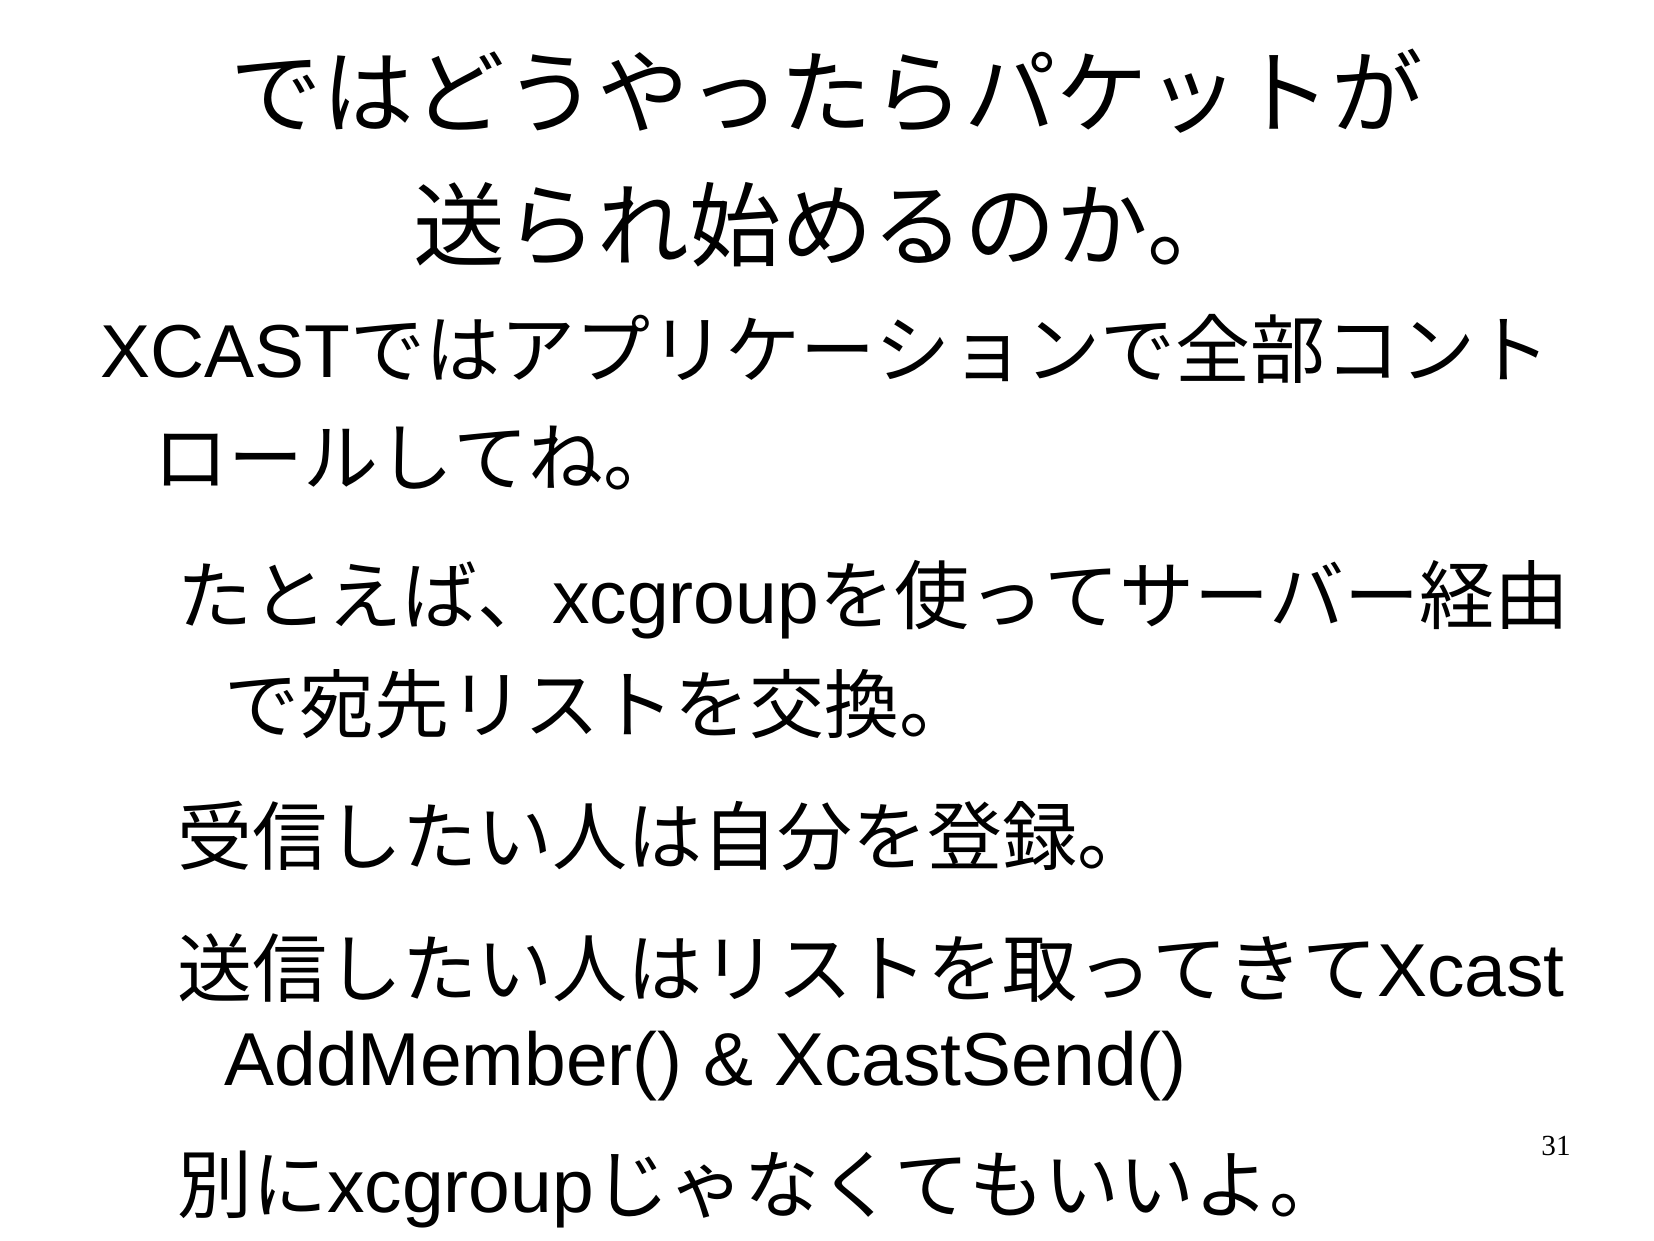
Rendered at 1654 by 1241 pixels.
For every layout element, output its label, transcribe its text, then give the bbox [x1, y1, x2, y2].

title ではどうやったらパケットが 送られ始めるのか。 [82, 49, 1571, 257]
list XCASTではアプリケーションで全部コントロールしてね。 たとえば、xcgroupを使ってサーバー経由で宛先リストを交換。 受信したい人は自分を登録。 送信したい人はリストを取ってきてXcastAddMember() & XcastSend() 別にxcgroupじゃなくてもいいよ。 [82, 290, 1571, 1109]
